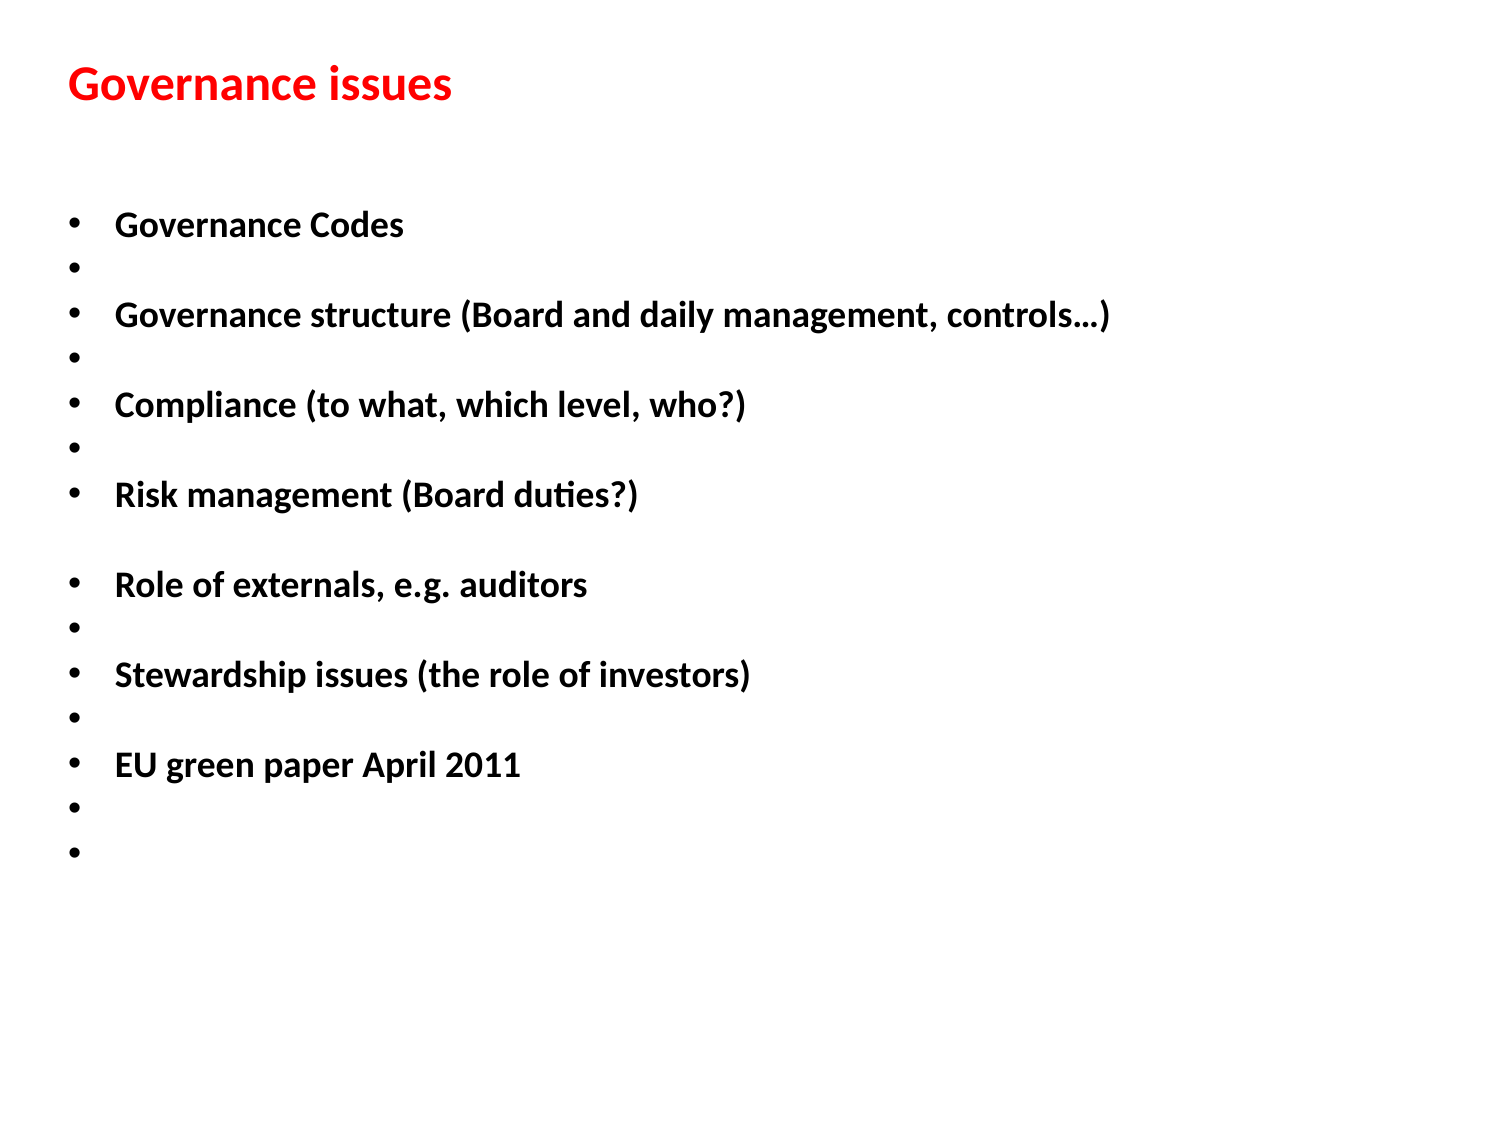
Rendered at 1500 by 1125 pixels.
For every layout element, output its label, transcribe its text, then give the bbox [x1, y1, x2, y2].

text_box Governance issues Governance Codes Governance structure (Board and daily management, controls…) Compliance (to what, which level, who?) Risk management (Board duties?) Role of externals, e.g. auditors Stewardship issues (the role of investors) EU green paper April 2011 [53, 42, 1483, 891]
